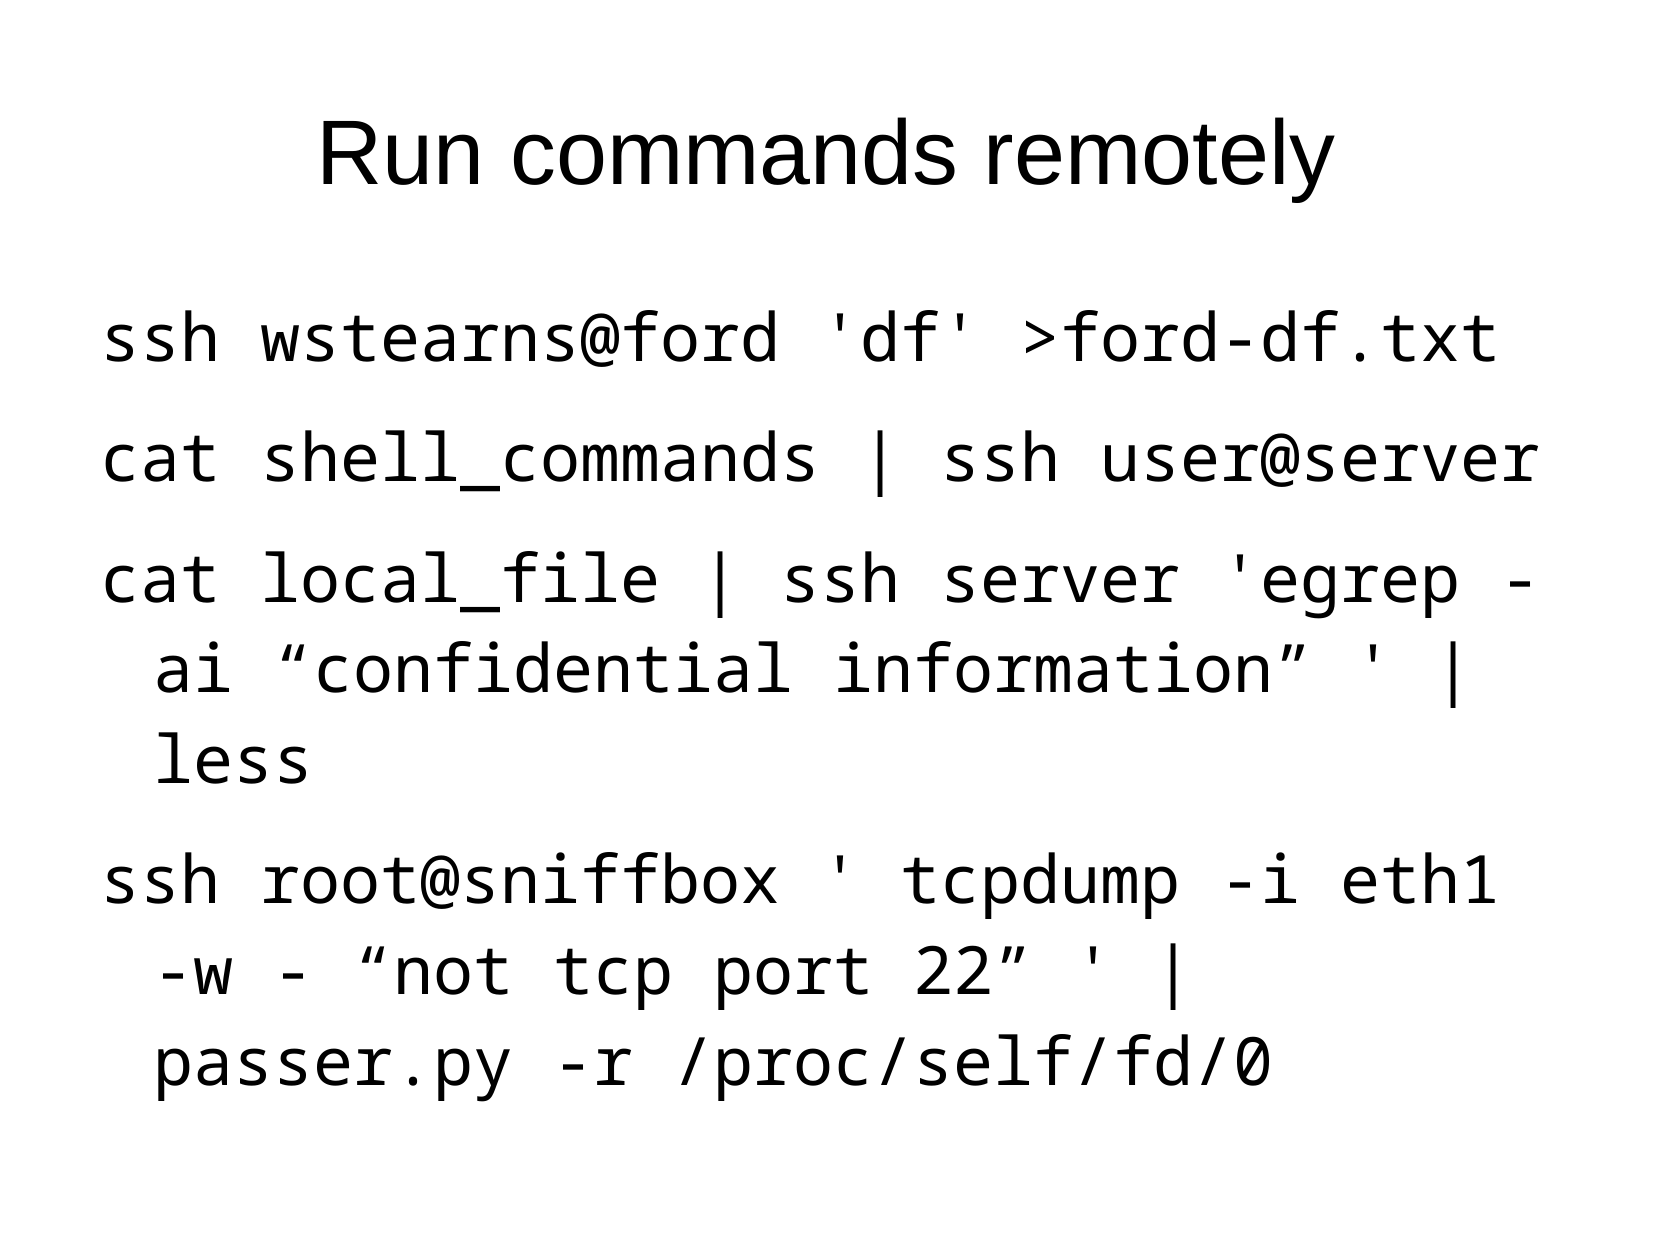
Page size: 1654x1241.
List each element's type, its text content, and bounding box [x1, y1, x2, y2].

list ssh wstearns@ford 'df' >ford-df.txt cat shell_commands | ssh user@server cat local_file | ssh server 'egrep -ai “confidential information” ' | less ssh root@sniffbox ' tcpdump -i eth1 -w - “not tcp port 22” ' | passer.py -r /proc/self/fd/0 [82, 290, 1571, 1094]
title Run commands remotely [82, 56, 1571, 250]
